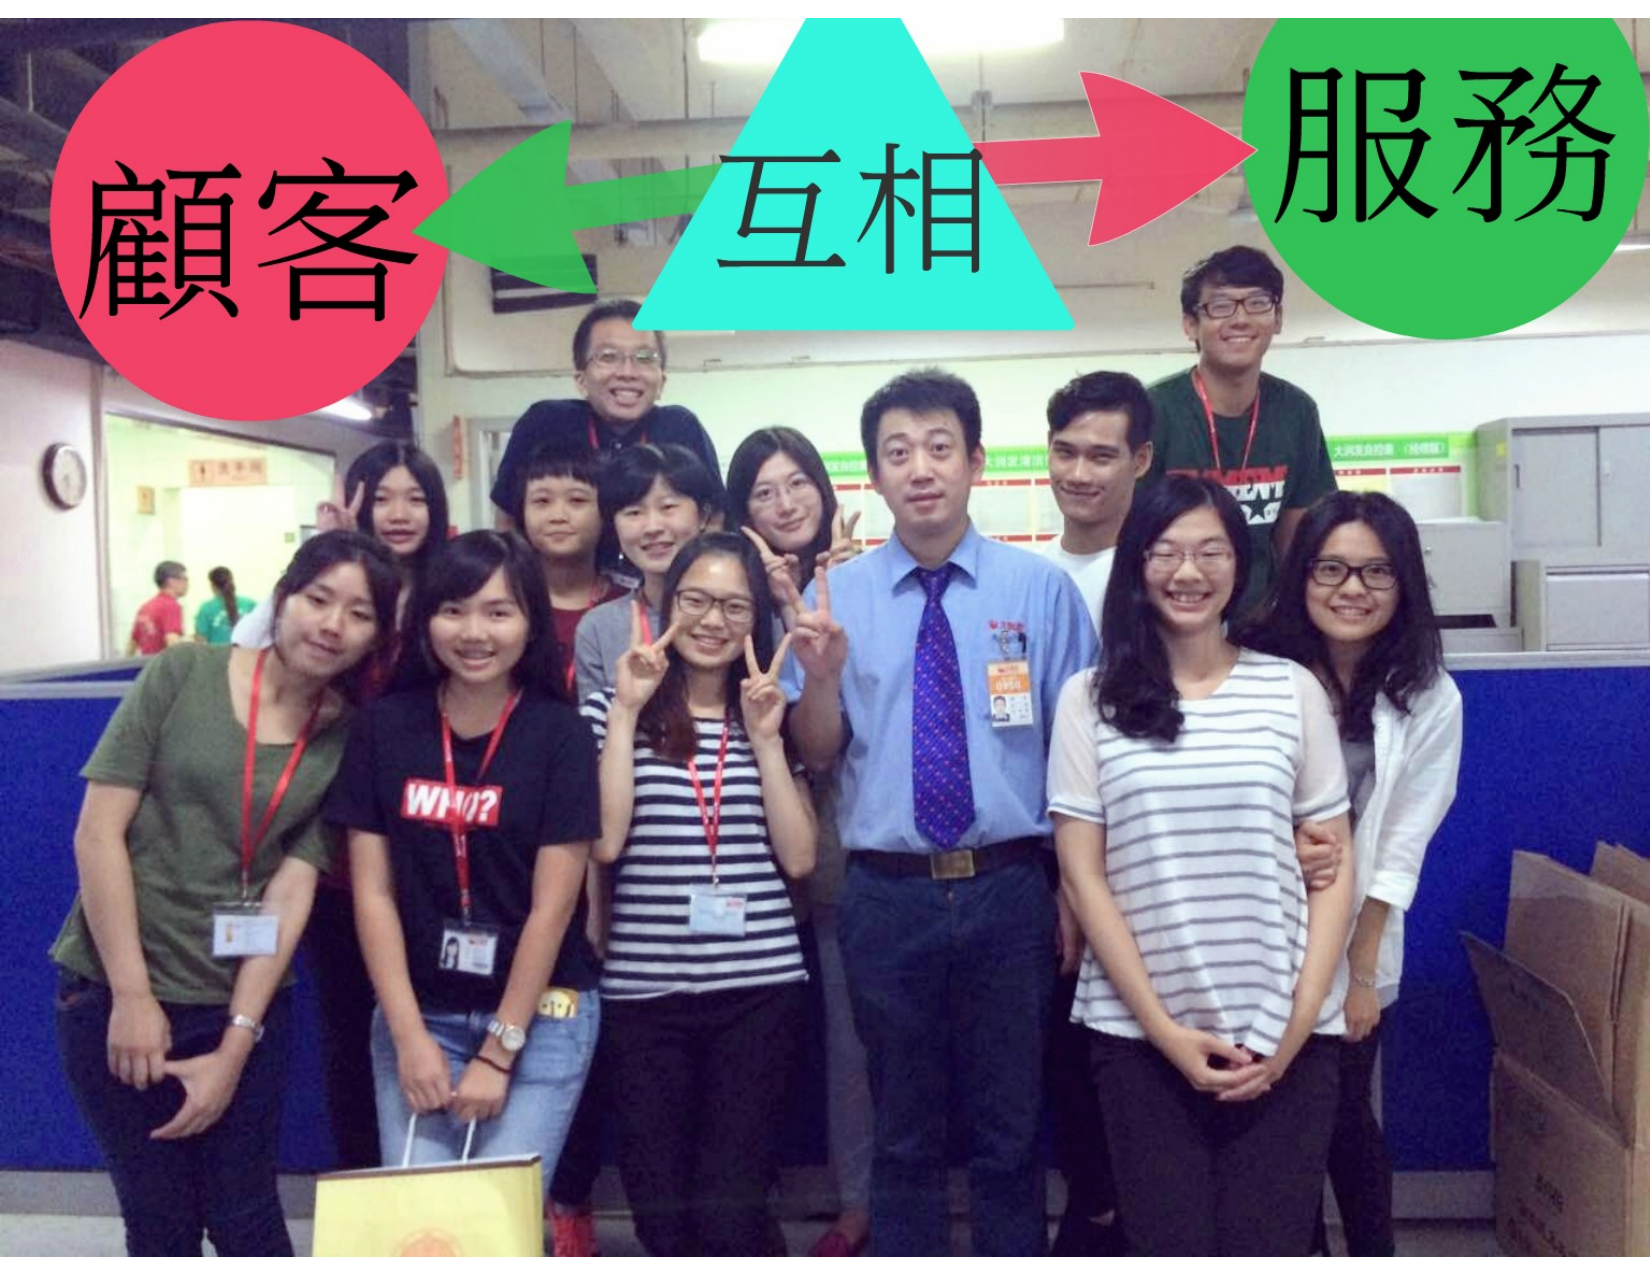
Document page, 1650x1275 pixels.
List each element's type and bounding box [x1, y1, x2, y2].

text_box [0, 19, 1650, 1256]
